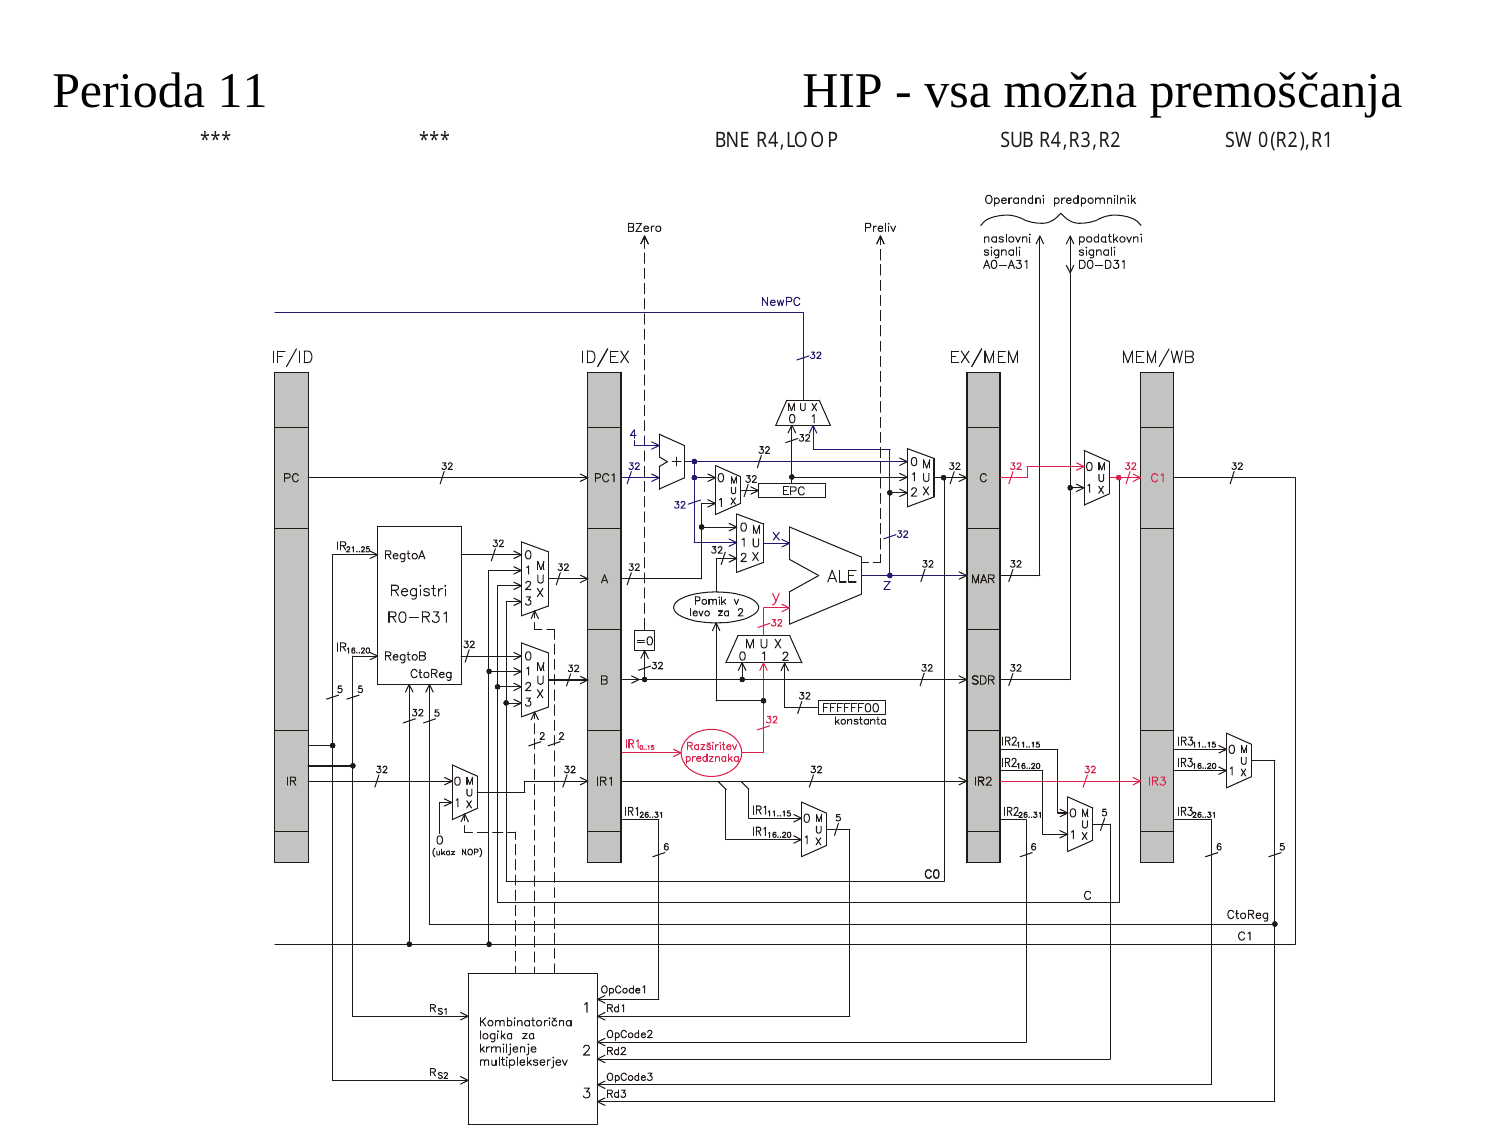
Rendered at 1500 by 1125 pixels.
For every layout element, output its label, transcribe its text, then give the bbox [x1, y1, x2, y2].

picture [200, 131, 1330, 1125]
text_box Perioda 11 HIP - vsa možna premoščanja [37, 49, 1476, 126]
